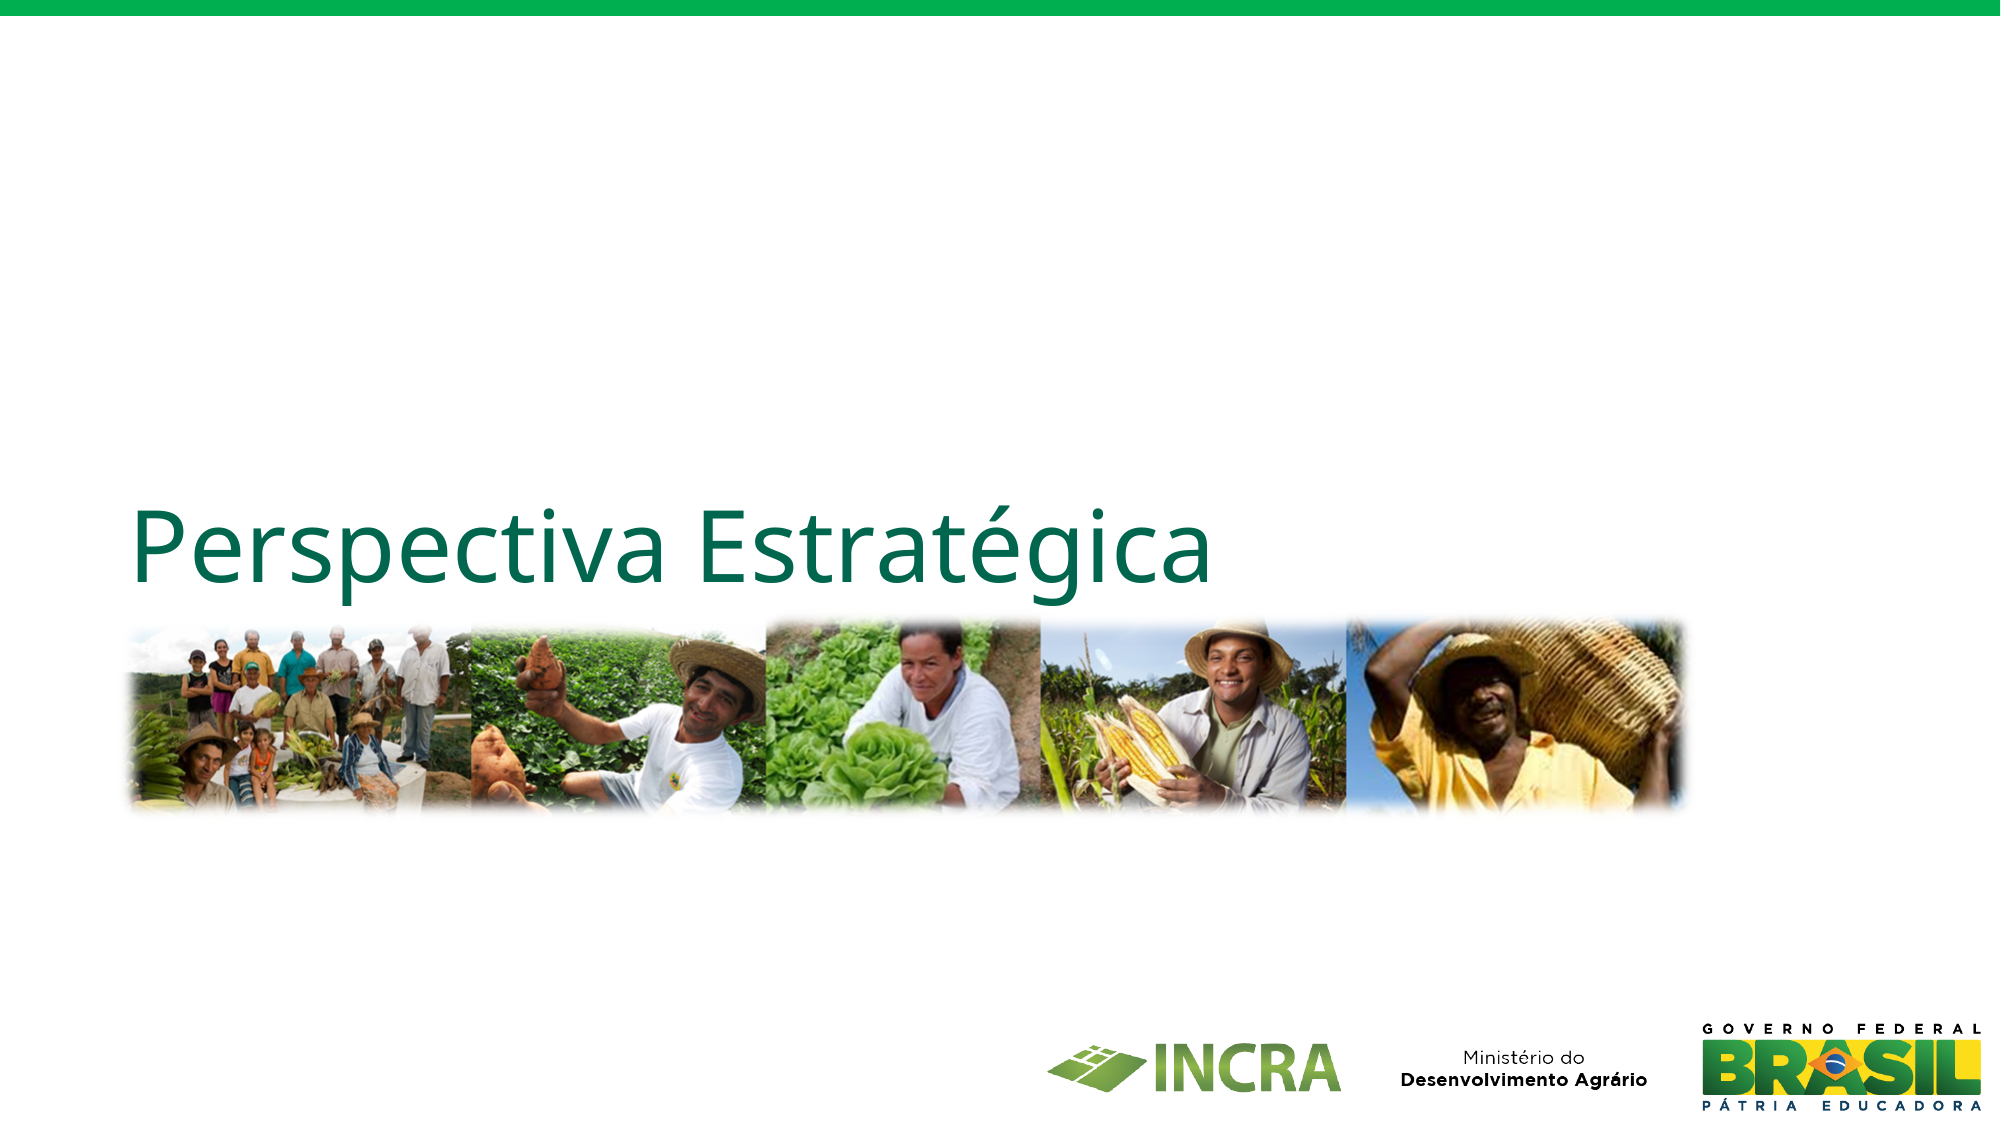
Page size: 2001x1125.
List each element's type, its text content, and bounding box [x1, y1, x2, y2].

picture [1047, 1023, 1981, 1111]
picture [117, 609, 1697, 822]
text_box Perspectiva Estratégica [114, 141, 1840, 610]
